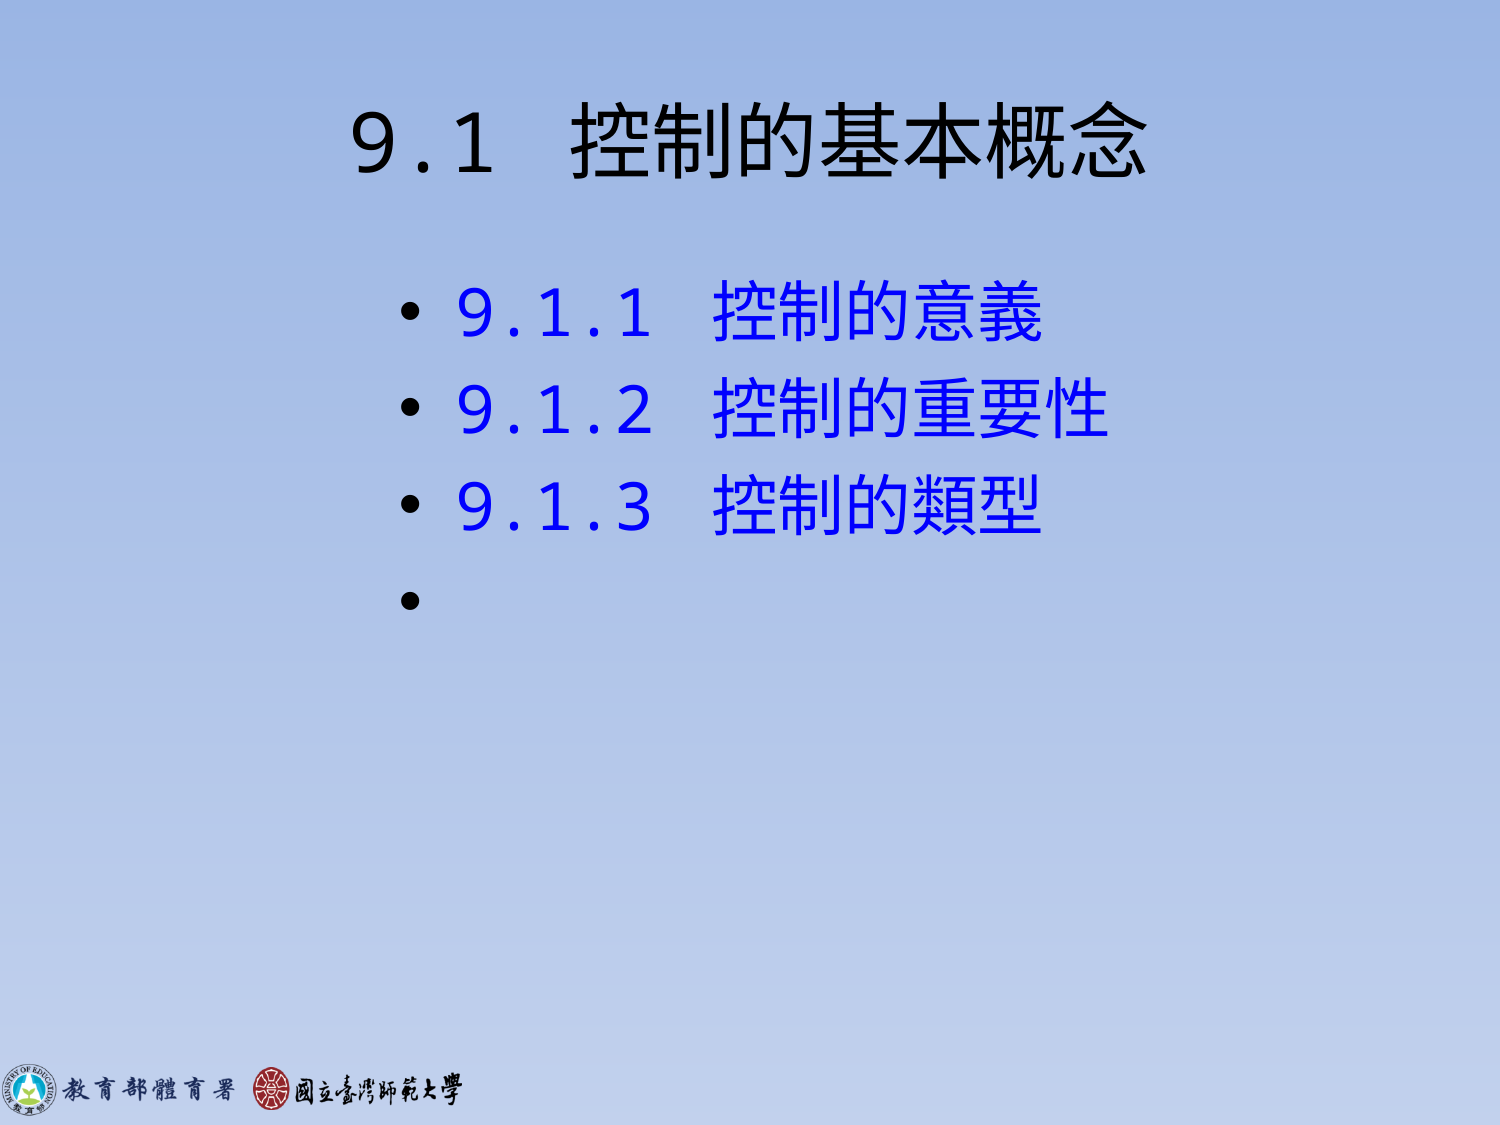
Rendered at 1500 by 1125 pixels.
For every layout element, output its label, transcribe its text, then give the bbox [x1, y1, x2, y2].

title 9.1 控制的基本概念 [75, 45, 1426, 233]
list 9.1.1 控制的意義 9.1.2 控制的重要性 9.1.3 控制的類型 [383, 262, 1189, 761]
